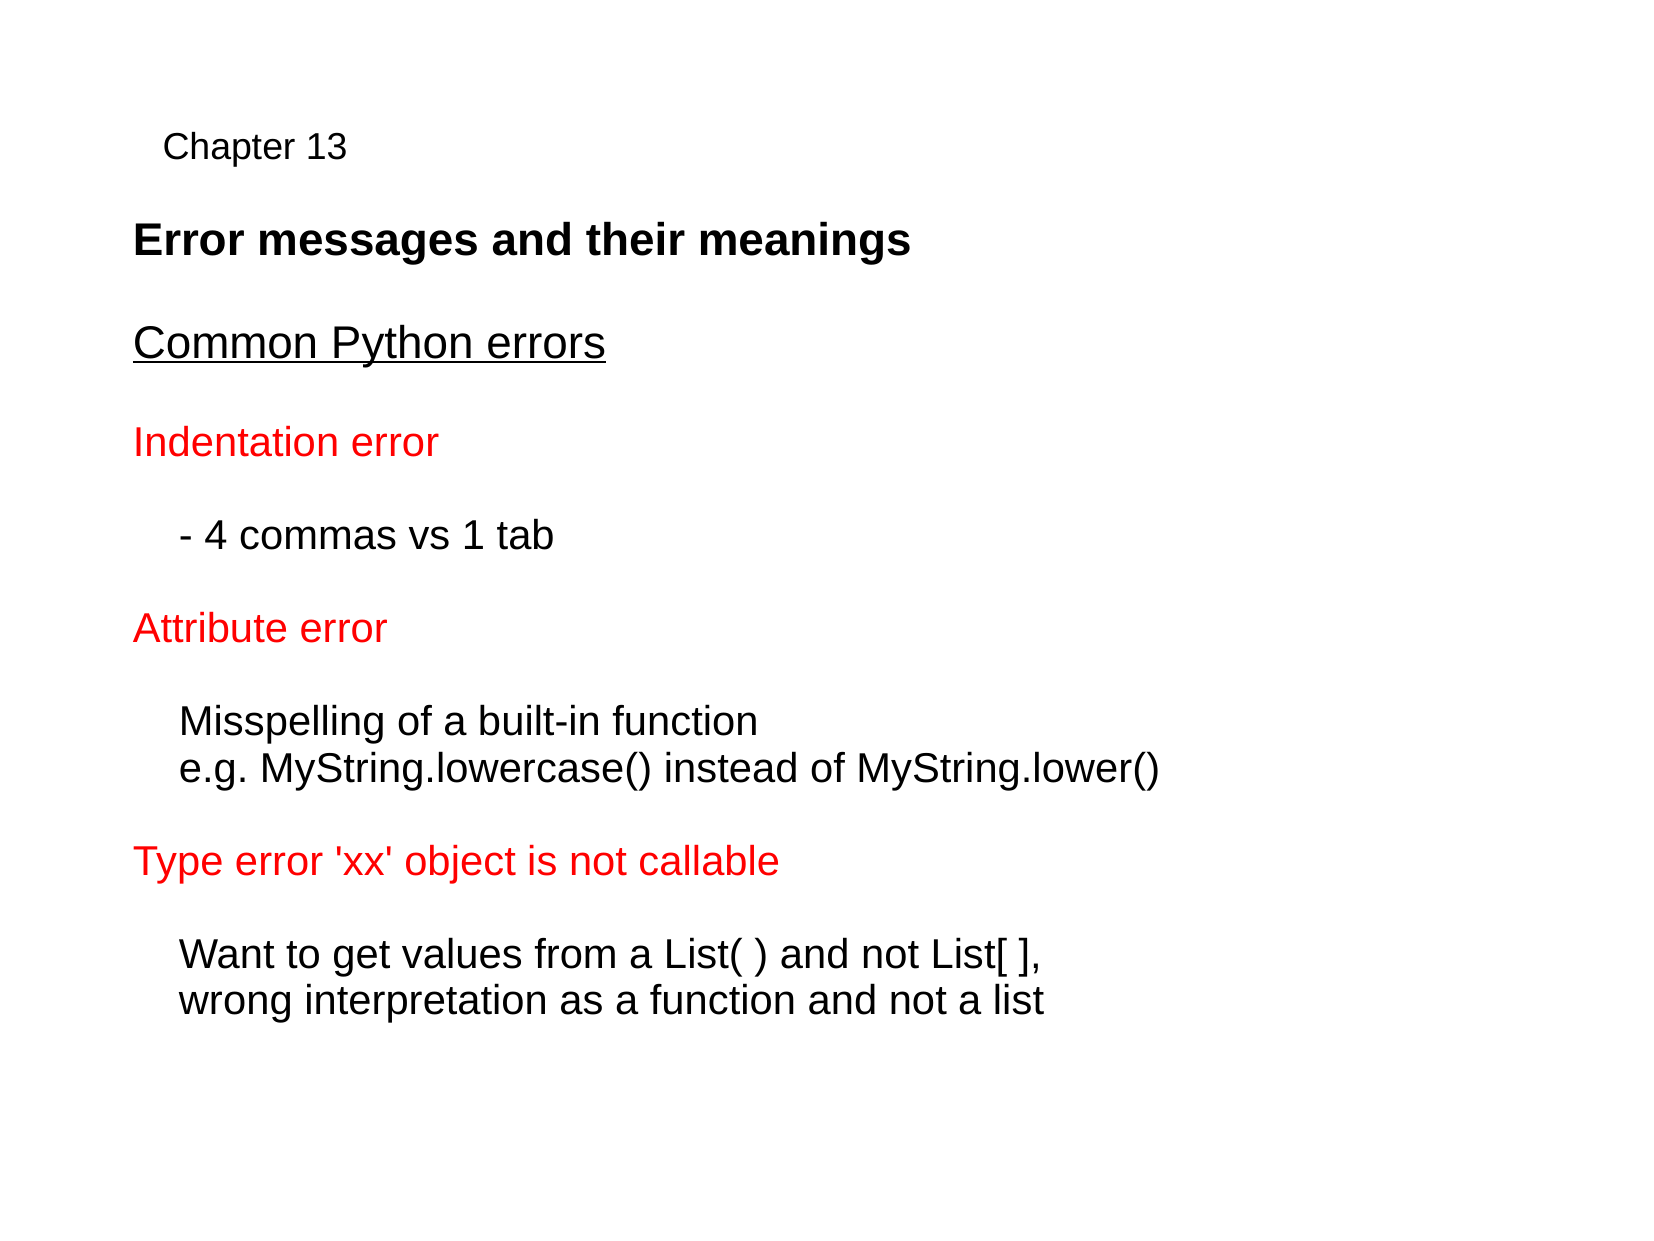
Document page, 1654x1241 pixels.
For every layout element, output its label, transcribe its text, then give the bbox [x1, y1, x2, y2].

text_box Chapter 13 [147, 118, 384, 175]
text_box Error messages and their meanings Common Python errors Indentation error - 4 commas vs 1 tab Attribute error Misspelling of a built-in function e.g. MyString.lowercase() instead of MyString.lower() Type error 'xx' object is not callable Want to get values from a List( ) and not List[ ], wrong interpretation as a function and not a list [118, 206, 1565, 1031]
